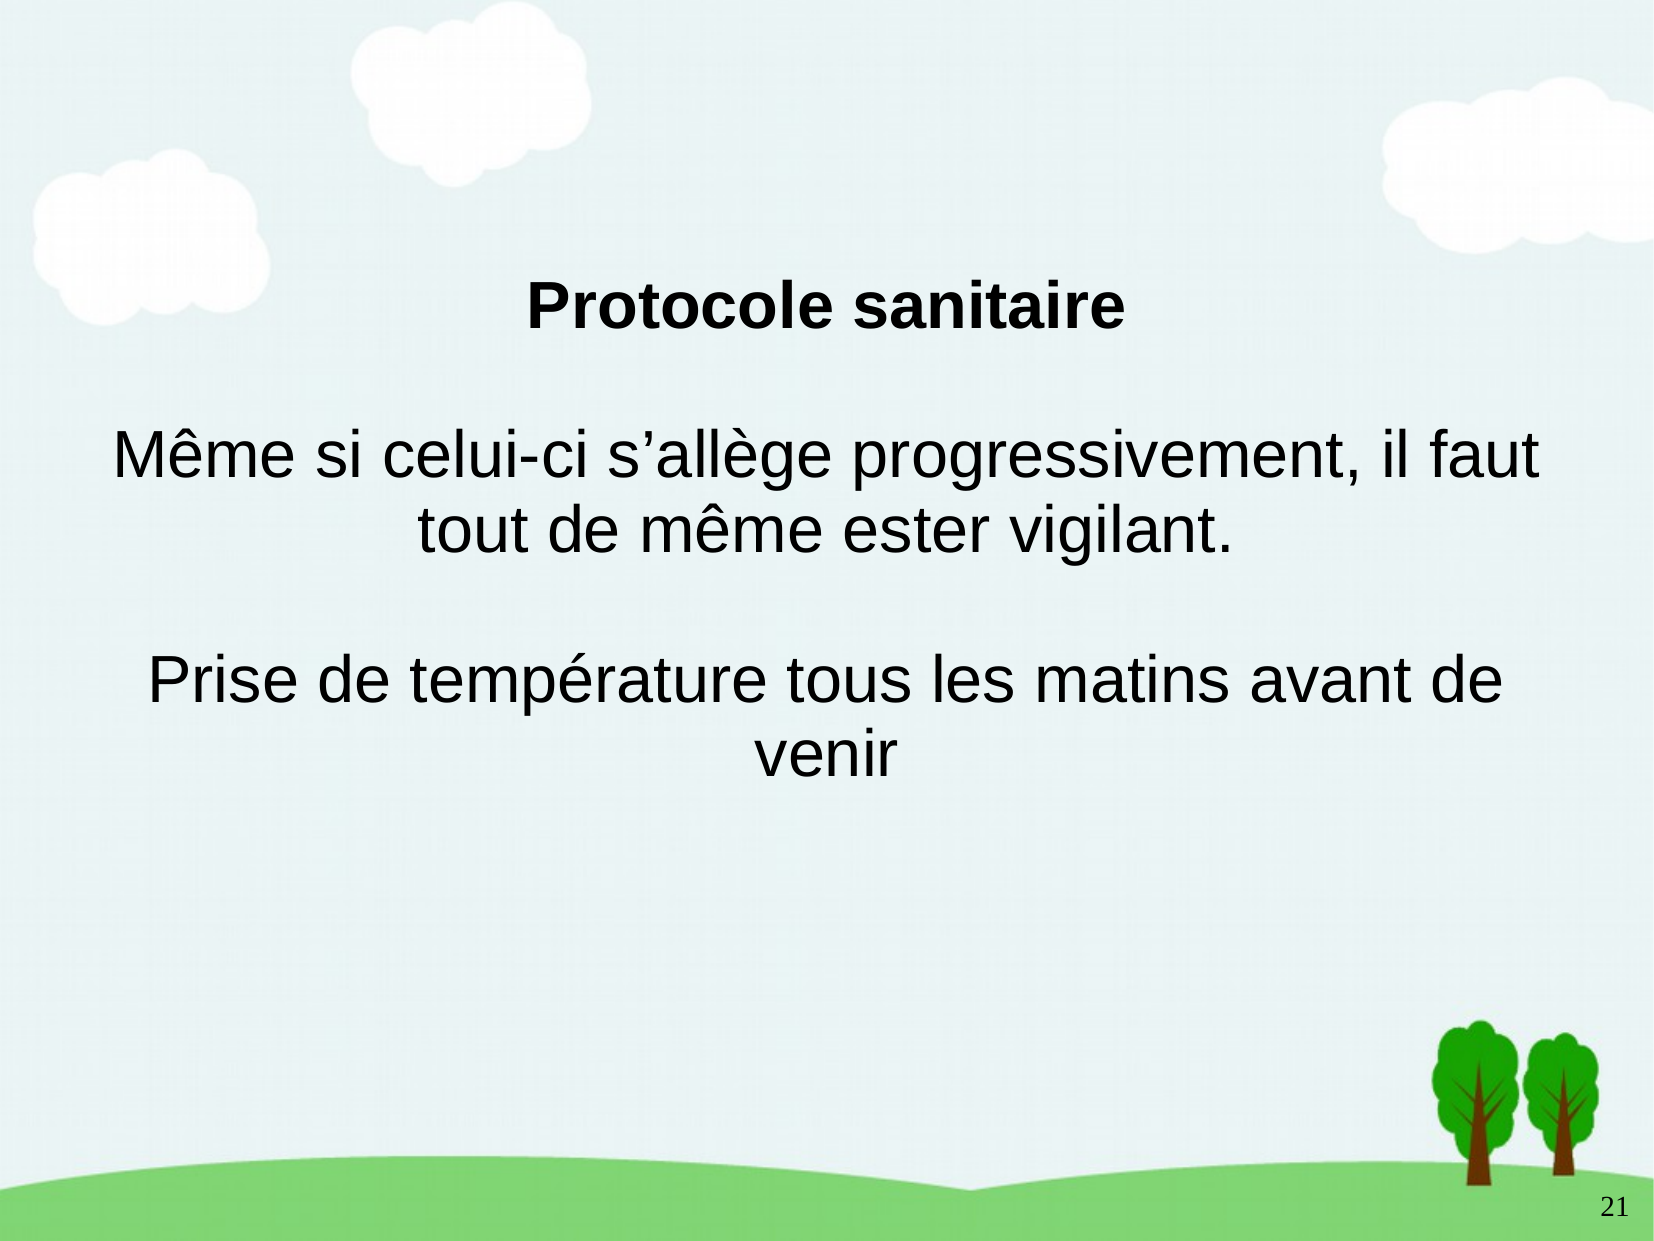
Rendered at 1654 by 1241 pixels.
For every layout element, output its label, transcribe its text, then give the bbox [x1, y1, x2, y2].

picture [0, 0, 1654, 1241]
subtitle Protocole sanitaire Même si celui-ci s’allège progressivement, il faut tout de même ester vigilant. Prise de température tous les matins avant de venir [82, 49, 1571, 1010]
